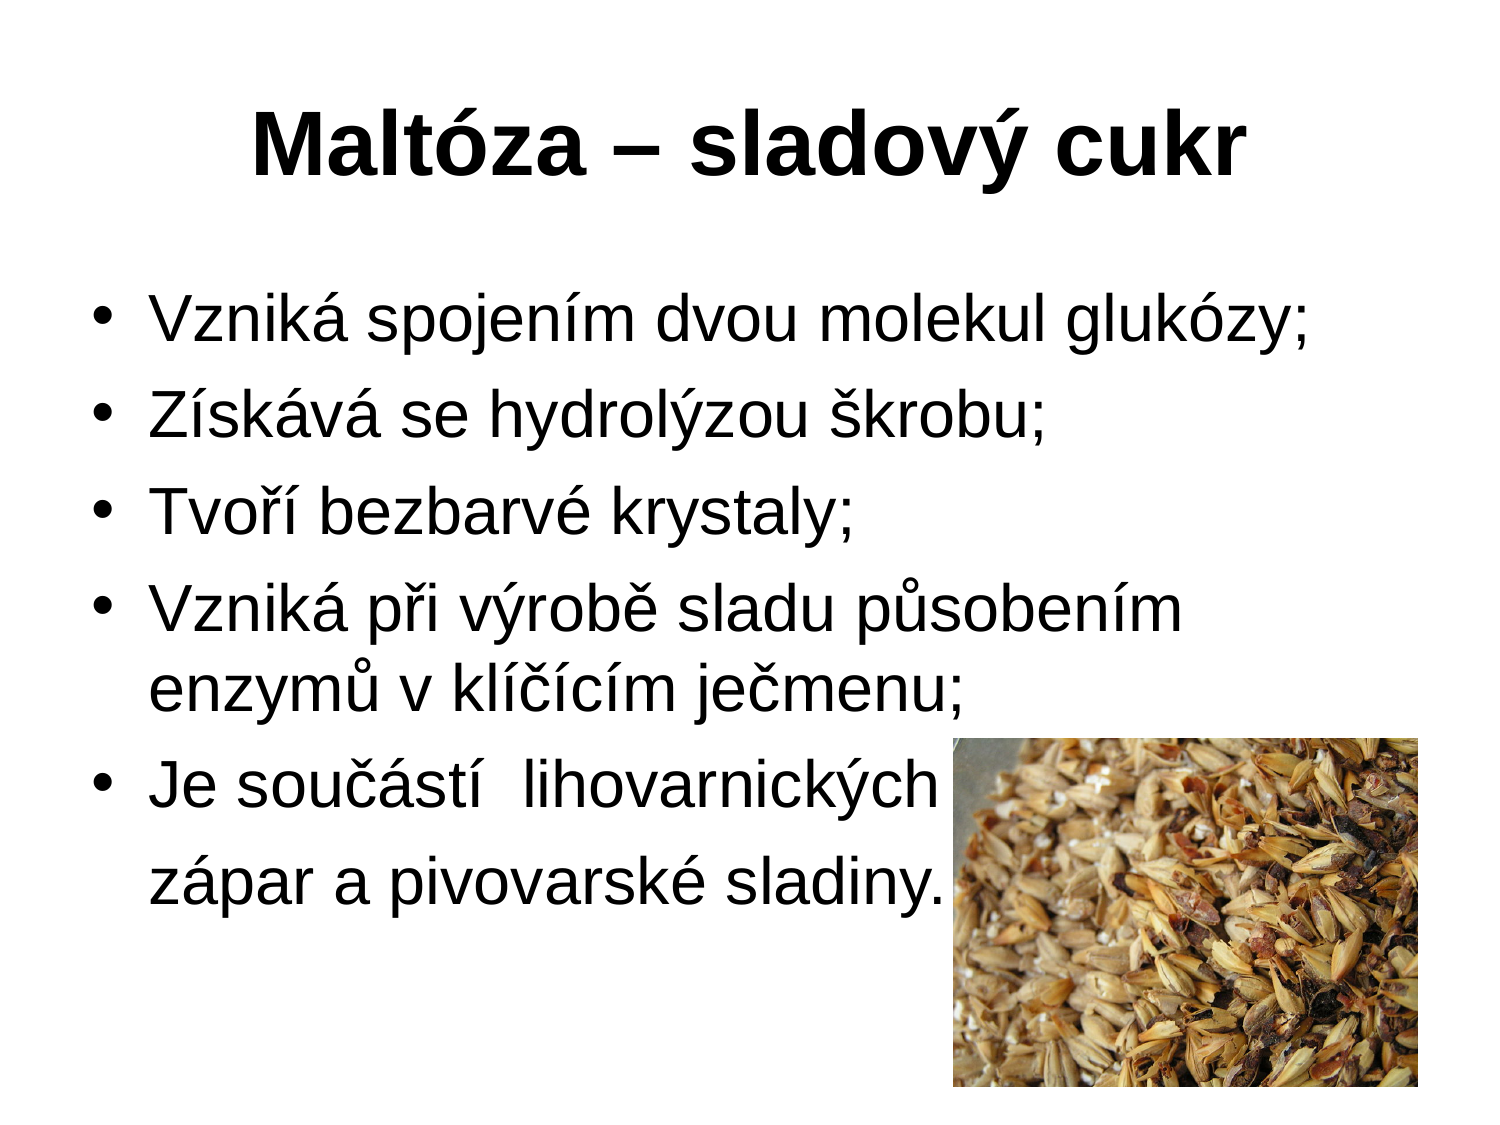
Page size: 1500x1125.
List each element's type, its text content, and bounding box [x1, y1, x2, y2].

title Maltóza – sladový cukr [75, 45, 1426, 233]
list Vzniká spojením dvou molekul glukózy; Získává se hydrolýzou škrobu; Tvoří bezbarvé krystaly; Vzniká při výrobě sladu působením enzymů v klíčícím ječmenu; Je součástí lihovarnických zápar a pivovarské sladiny. [76, 267, 1427, 1010]
picture [953, 738, 1418, 1087]
